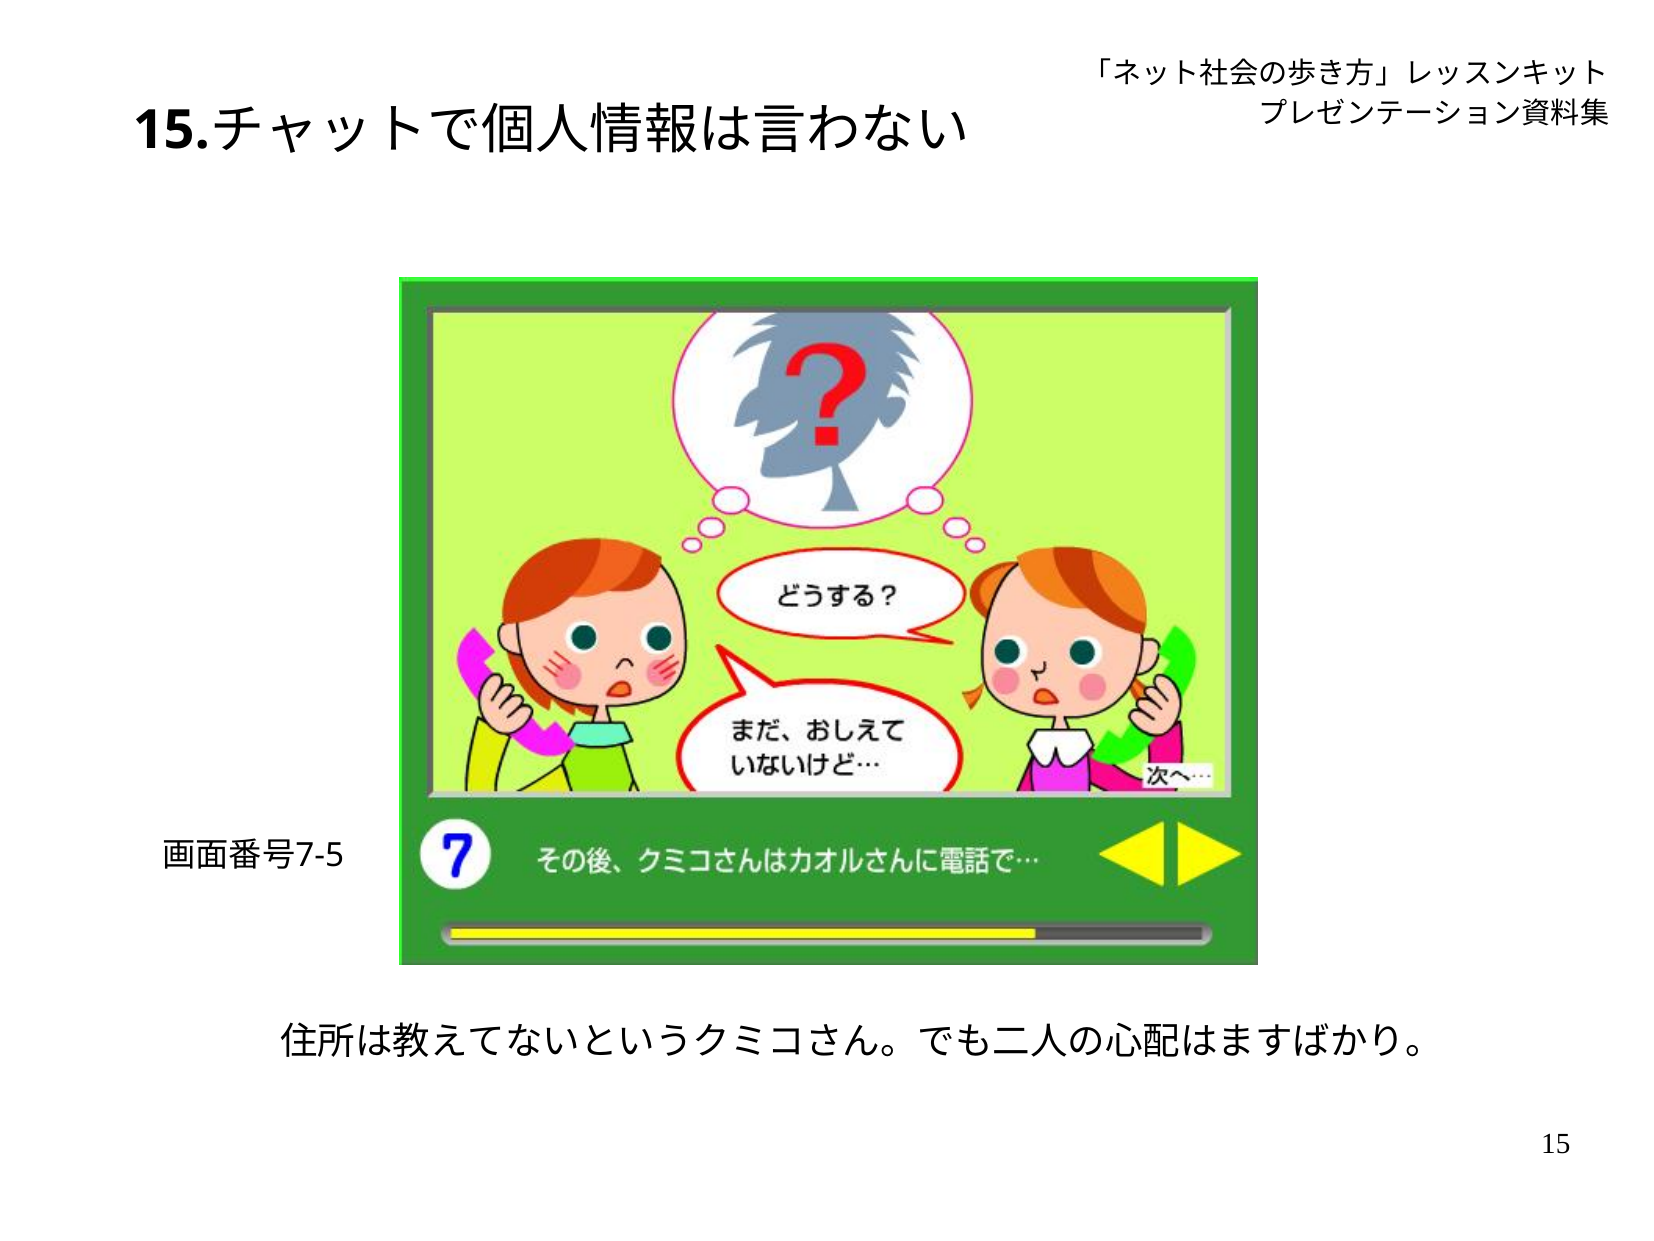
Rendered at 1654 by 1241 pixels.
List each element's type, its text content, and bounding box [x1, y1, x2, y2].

text_box 画面番号7-5 [147, 826, 384, 882]
text_box 住所は教えてないというクミコさん。でも二人の心配はますばかり。 [265, 1003, 1506, 1074]
text_box 「ネット社会の歩き方」レッスンキット プレゼンテーション資料集 [1062, 44, 1625, 139]
text_box 15.チャットで個人情報は言わない [118, 88, 1241, 169]
picture [399, 277, 1258, 965]
